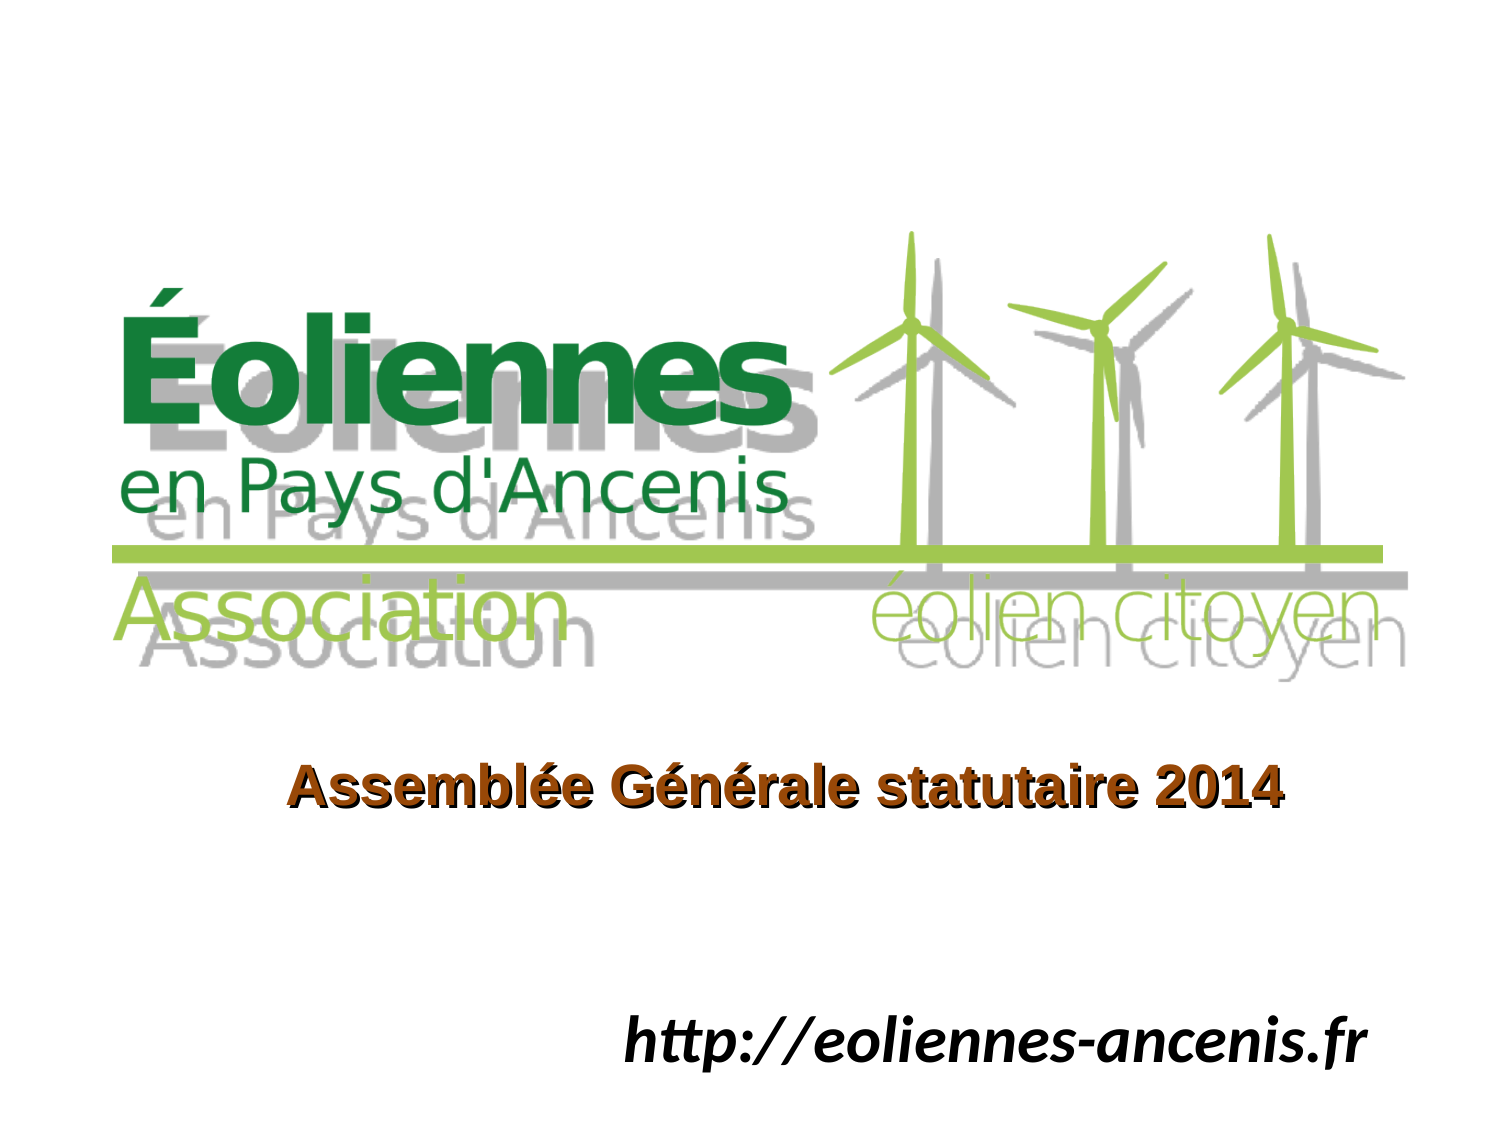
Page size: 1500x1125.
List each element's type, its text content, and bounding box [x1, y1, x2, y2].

text_box Assemblée Générale statutaire 2014 [183, 739, 1388, 826]
picture [112, 231, 1383, 658]
text_box http://eoliennes-ancenis.fr [608, 987, 1436, 1084]
